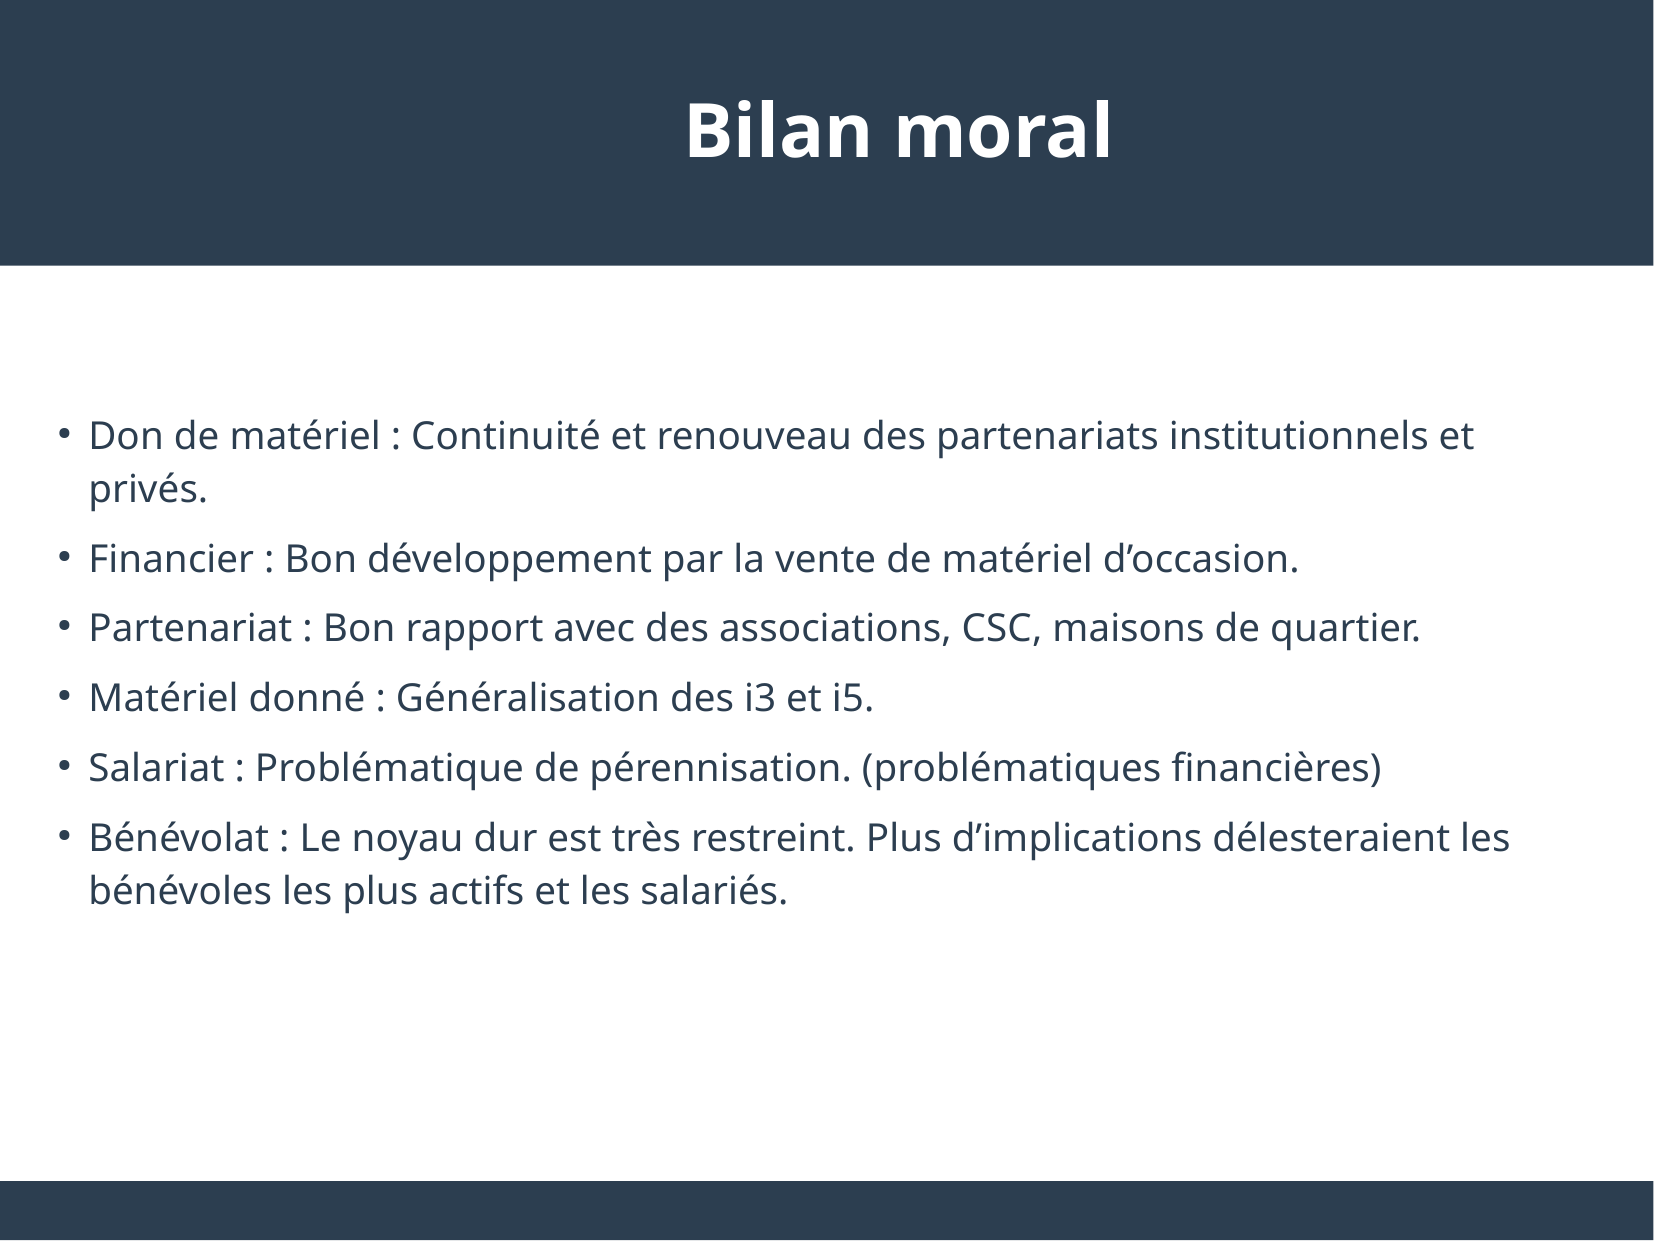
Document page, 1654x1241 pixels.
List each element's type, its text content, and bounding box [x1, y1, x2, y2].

title Bilan moral [59, 49, 1595, 207]
list Don de matériel : Continuité et renouveau des partenariats institutionnels et privés. Financier : Bon développement par la vente de matériel d’occasion. Partenariat : Bon rapport avec des associations, CSC, maisons de quartier. Matériel donné : Généralisation des i3 et i5. Salariat : Problématique de pérennisation. (problématiques financières) Bénévolat : Le noyau dur est très restreint. Plus d’implications délesteraient les bénévoles les plus actifs et les salariés. [47, 337, 1583, 922]
